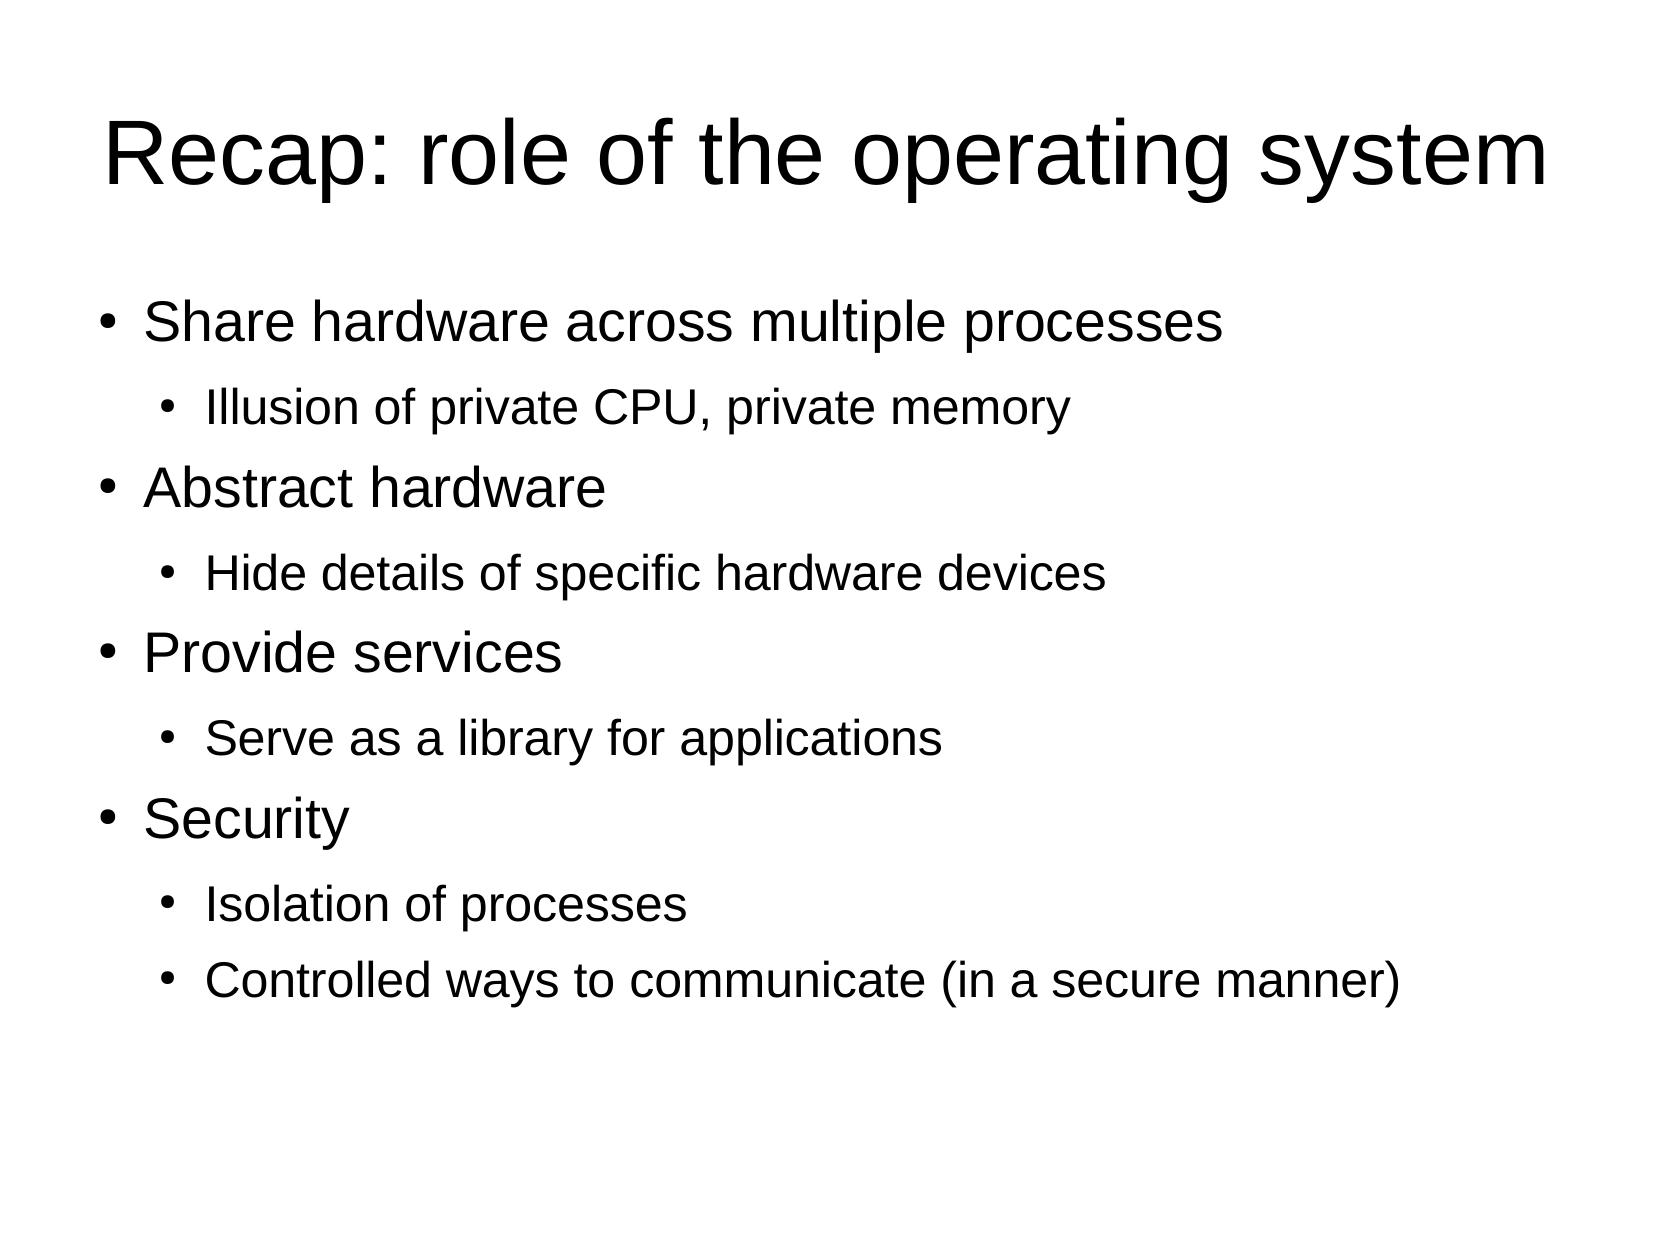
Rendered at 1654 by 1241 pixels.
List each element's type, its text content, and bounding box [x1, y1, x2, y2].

title Recap: role of the operating system [82, 49, 1571, 257]
list Share hardware across multiple processes Illusion of private CPU, private memory Abstract hardware Hide details of specific hardware devices Provide services Serve as a library for applications Security Isolation of processes Controlled ways to communicate (in a secure manner) [82, 290, 1571, 1010]
